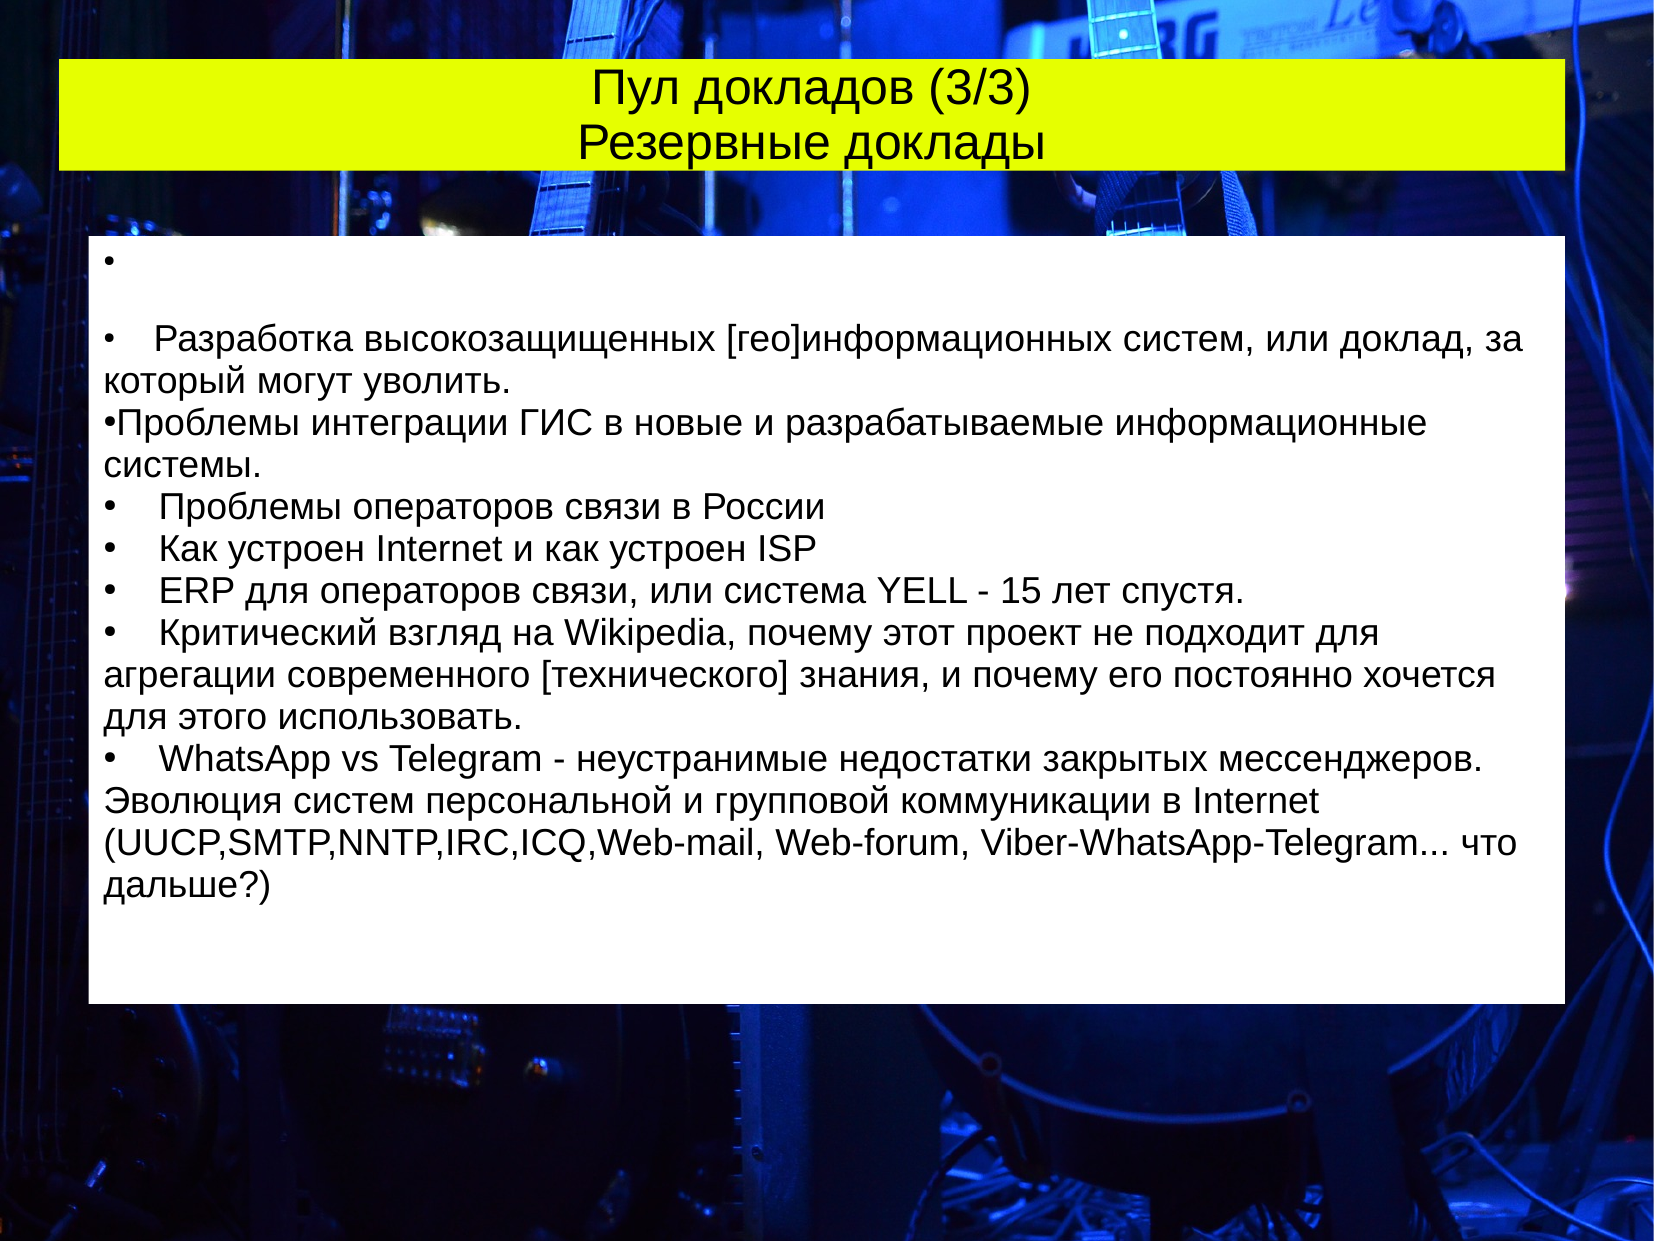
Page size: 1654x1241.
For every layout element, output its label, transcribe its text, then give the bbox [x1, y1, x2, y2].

picture [0, 0, 1654, 1241]
text_box Разработка высокозащищенных [гео]информационных систем, или доклад, за который могут уволить. Проблемы интеграции ГИС в новые и разрабатываемые информационные системы. Проблемы операторов связи в России Как устроен Internet и как устроен ISP ERP для операторов связи, или система YELL - 15 лет спустя. Критический взгляд на Wikipedia, почему этот проект не подходит для агрегации современного [технического] знания, и почему его постоянно хочется для этого использовать. WhatsApp vs Telegram - неустранимые недостатки закрытых мессенджеров. Эволюция систем персональной и групповой коммуникации в Internet (UUCP,SMTP,NNTP,IRC,ICQ,Web-mail, Web-forum, Viber-WhatsApp-Telegram... что дальше?) [88, 236, 1565, 1004]
title Пул докладов (3/3) Резервные доклады [59, 59, 1566, 171]
